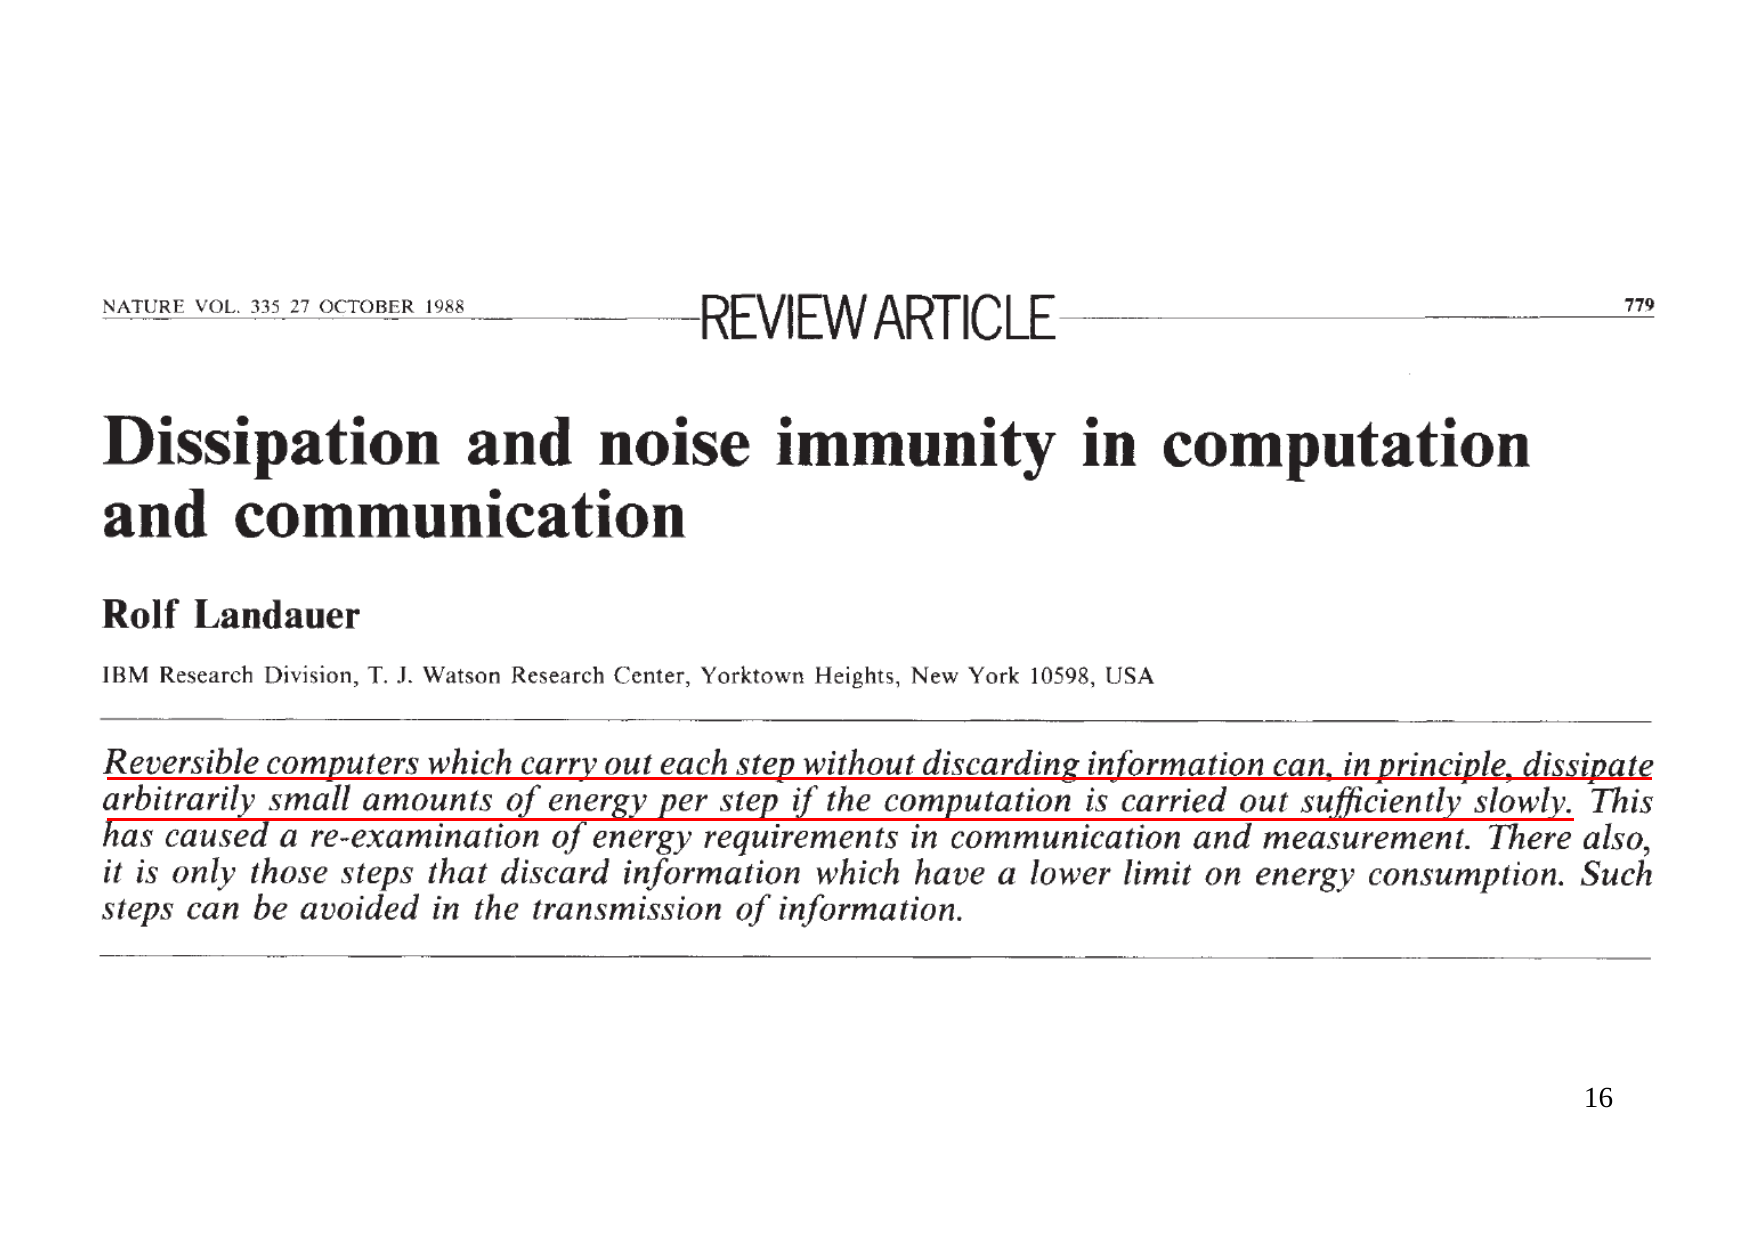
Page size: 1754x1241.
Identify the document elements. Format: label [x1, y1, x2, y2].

picture [62, 256, 1700, 987]
